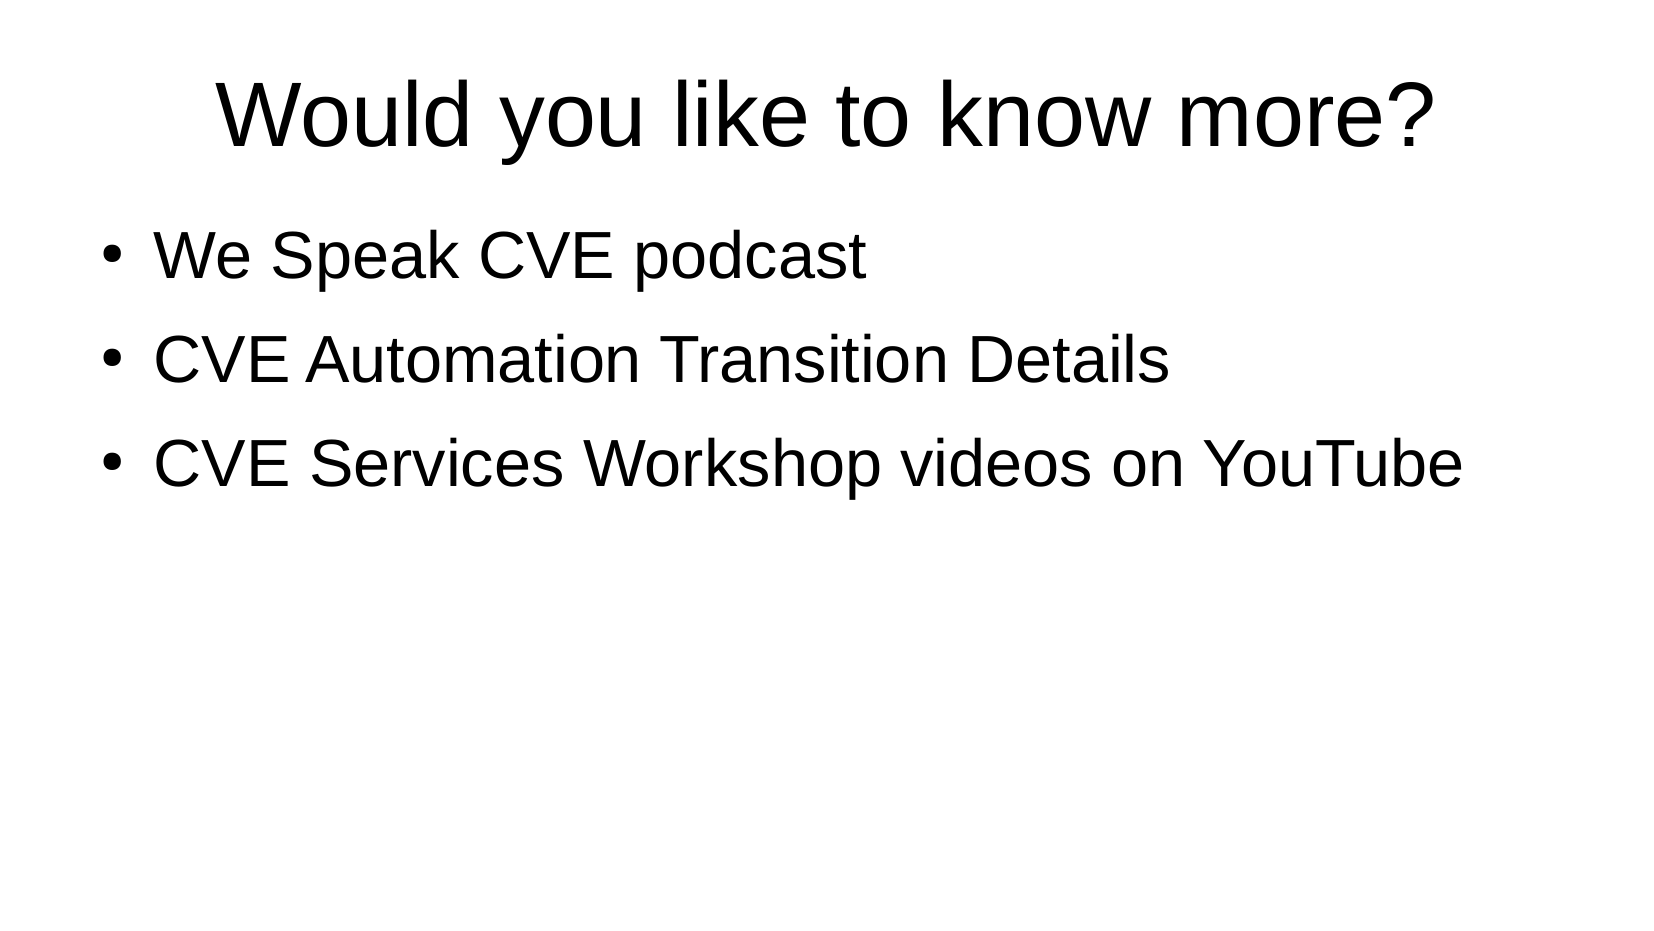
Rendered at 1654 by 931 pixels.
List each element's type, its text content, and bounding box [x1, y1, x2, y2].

list We Speak CVE podcast CVE Automation Transition Details CVE Services Workshop videos on YouTube [82, 217, 1571, 758]
title Would you like to know more? [82, 37, 1571, 193]
